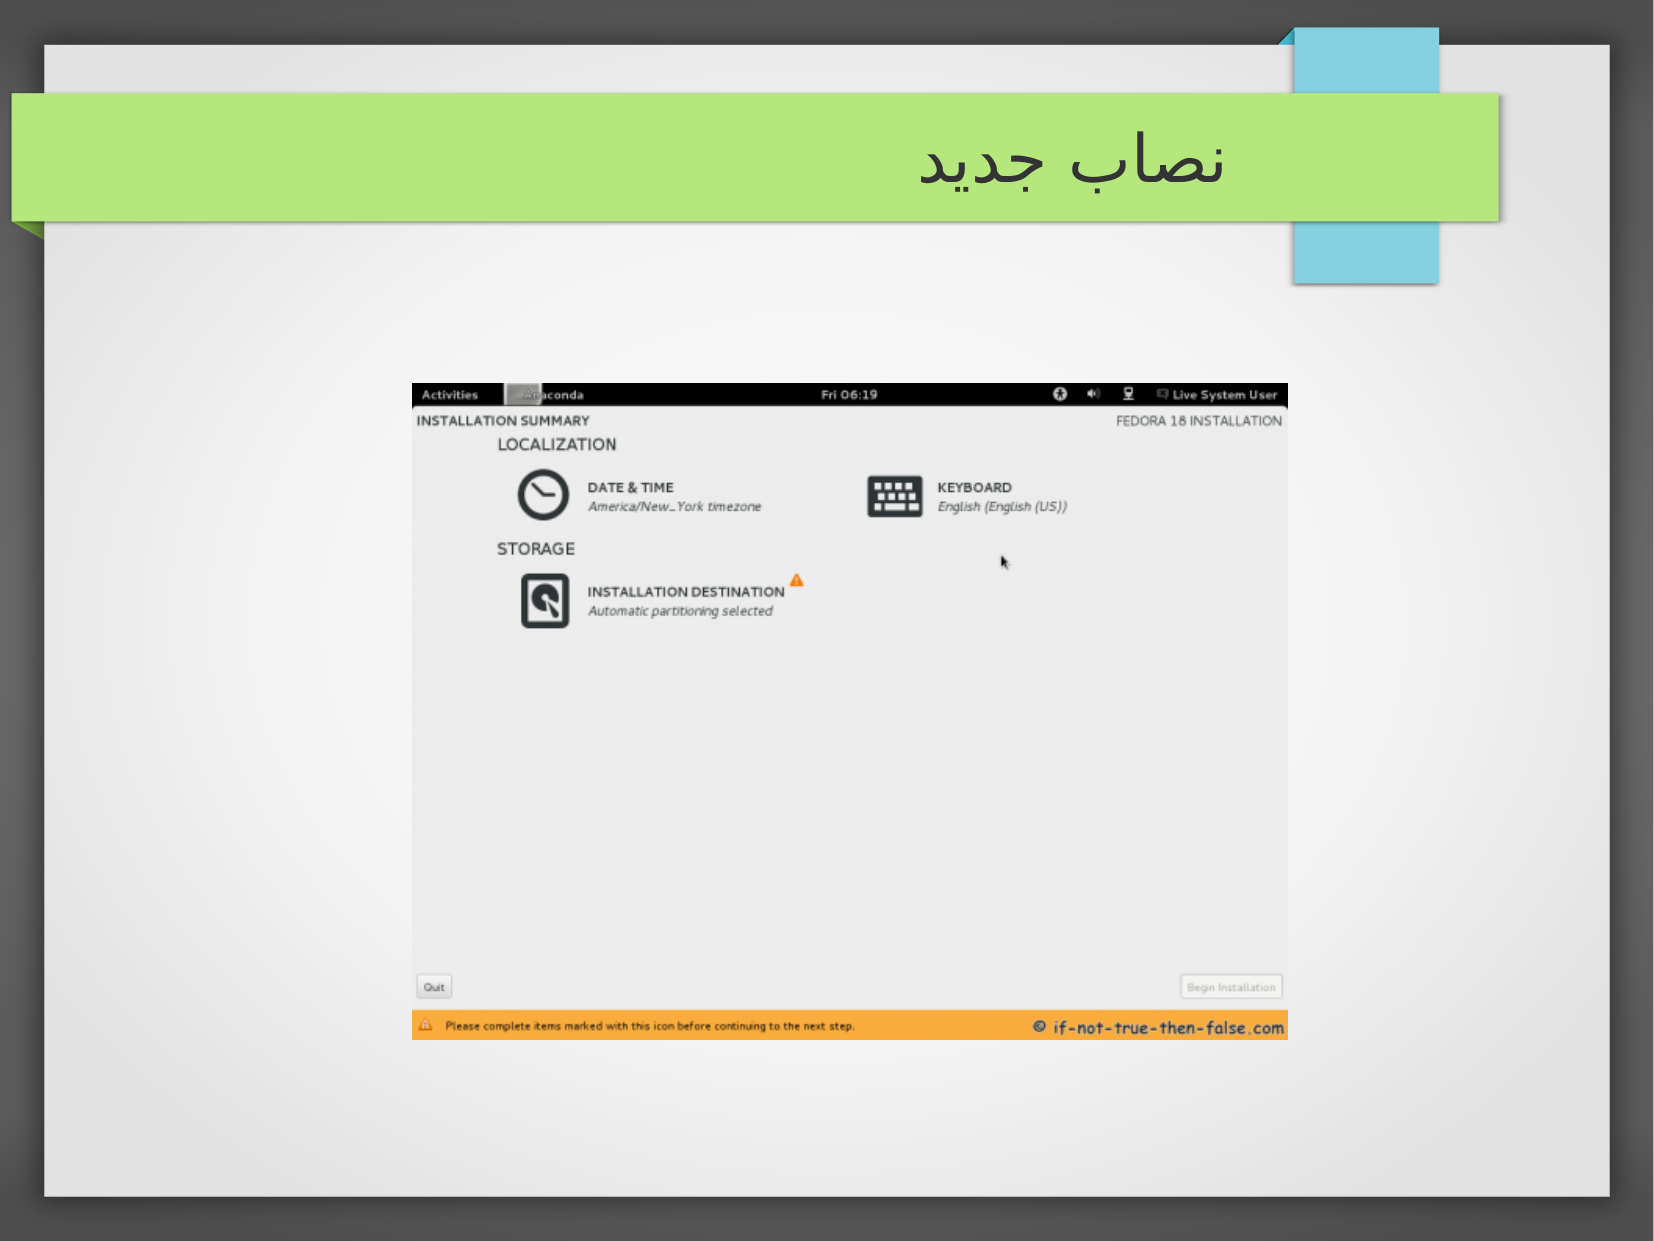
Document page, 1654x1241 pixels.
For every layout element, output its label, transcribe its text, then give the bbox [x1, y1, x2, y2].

title نصاب جدید [70, 106, 1229, 213]
picture [0, 0, 1654, 1241]
